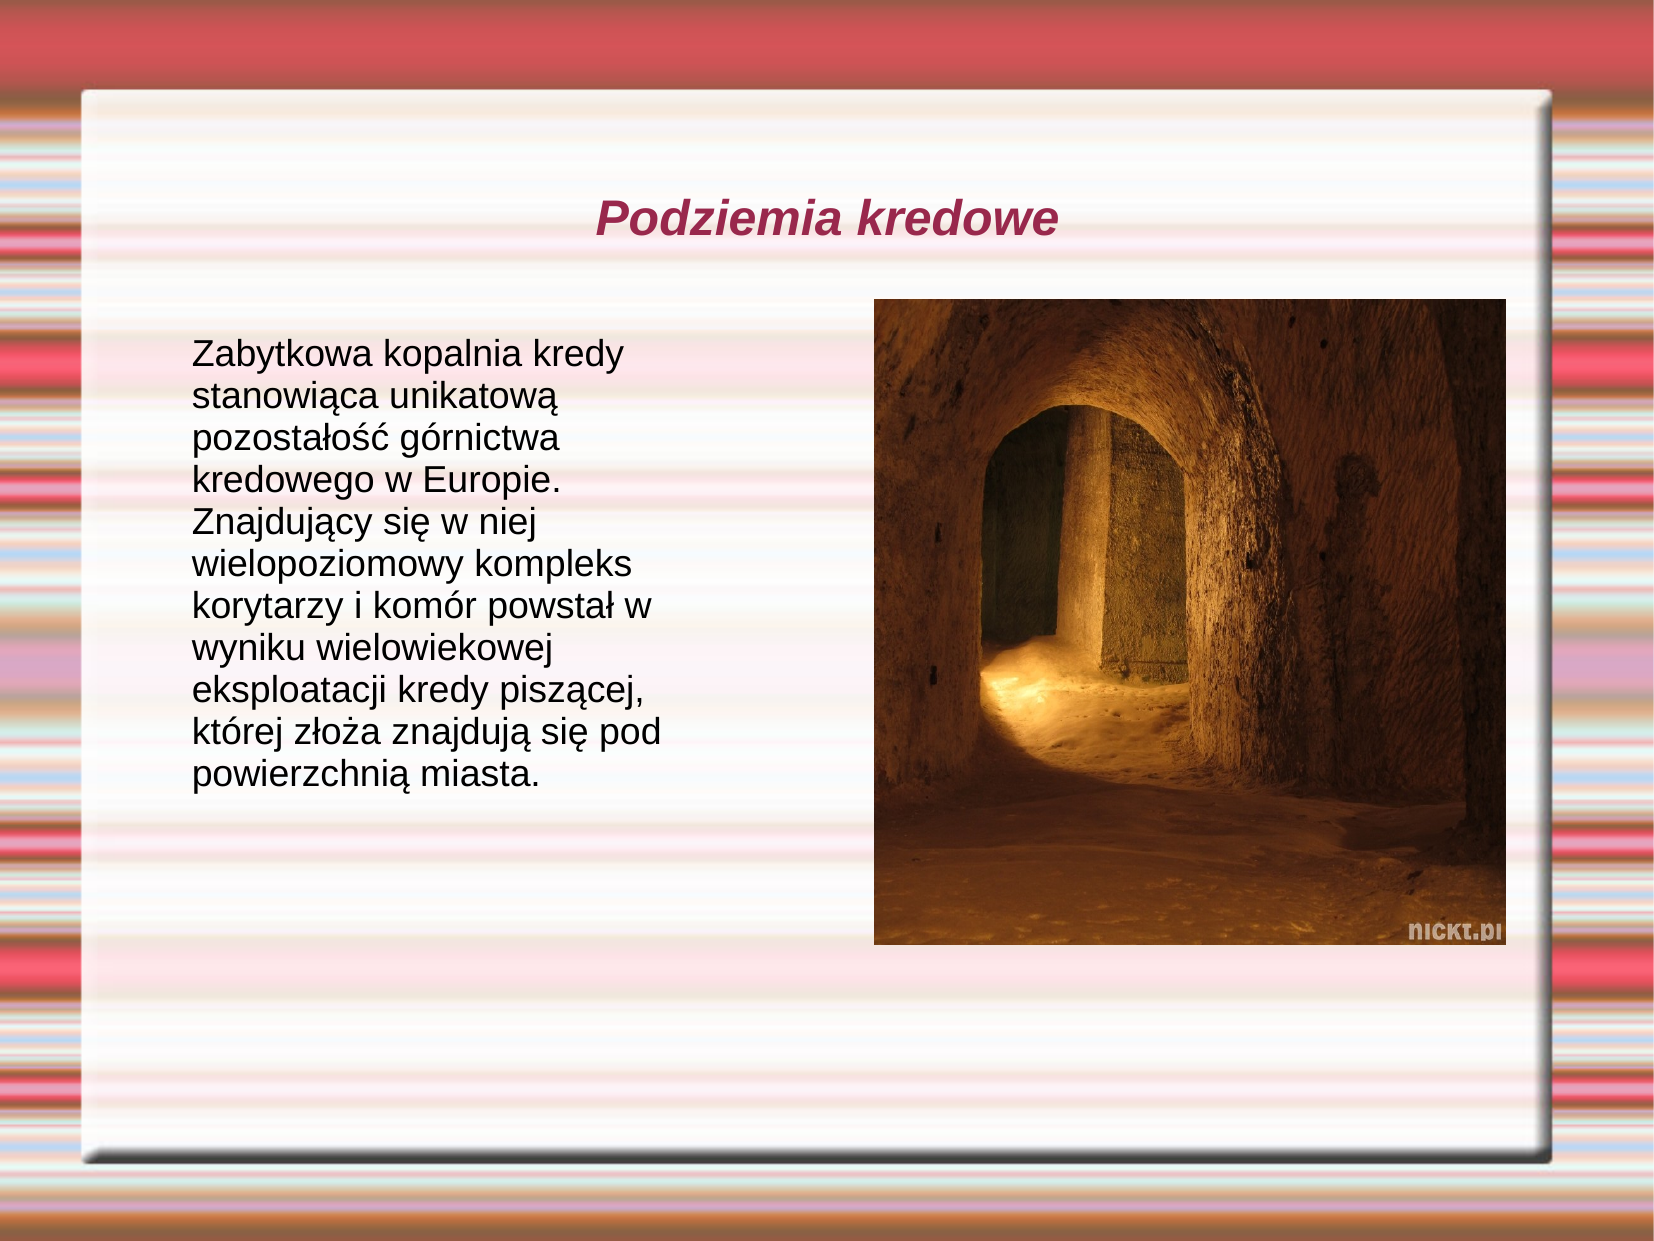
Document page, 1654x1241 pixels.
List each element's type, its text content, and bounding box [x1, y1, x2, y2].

text_box Zabytkowa kopalnia kredy stanowiąca unikatową pozostałość górnictwa kredowego w Europie. Znajdujący się w niej wielopoziomowy kompleks korytarzy i komór powstał w wyniku wielowiekowej eksploatacji kredy piszącej, której złoża znajdują się pod powierzchnią miasta. [177, 324, 709, 857]
picture [0, 0, 1654, 1241]
title Podziemia kredowe [121, 114, 1534, 322]
